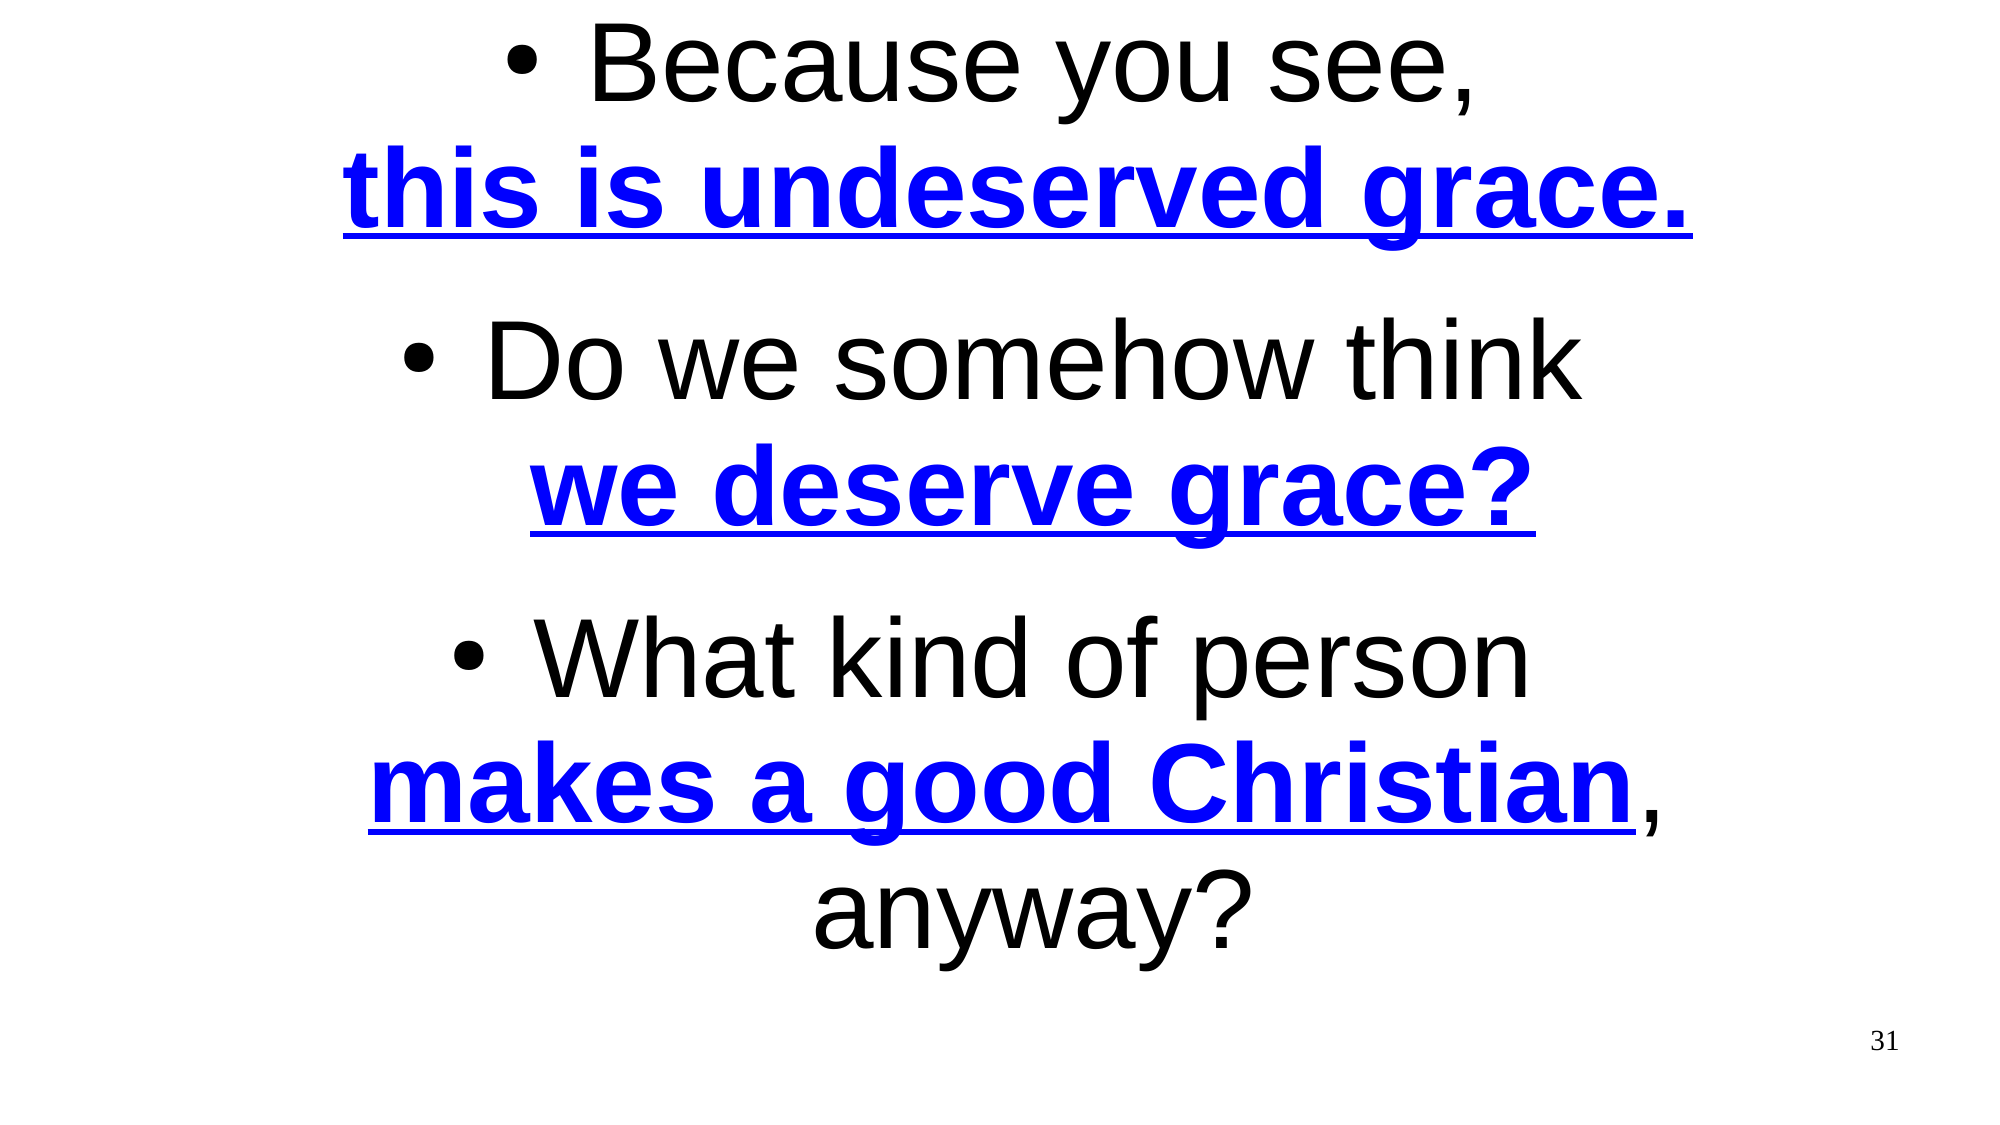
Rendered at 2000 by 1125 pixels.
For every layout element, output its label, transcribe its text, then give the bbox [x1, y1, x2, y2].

list Because you see, this is undeserved grace. Do we somehow think we deserve grace? What kind of person makes a good Christian, anyway? [0, 0, 1996, 1123]
